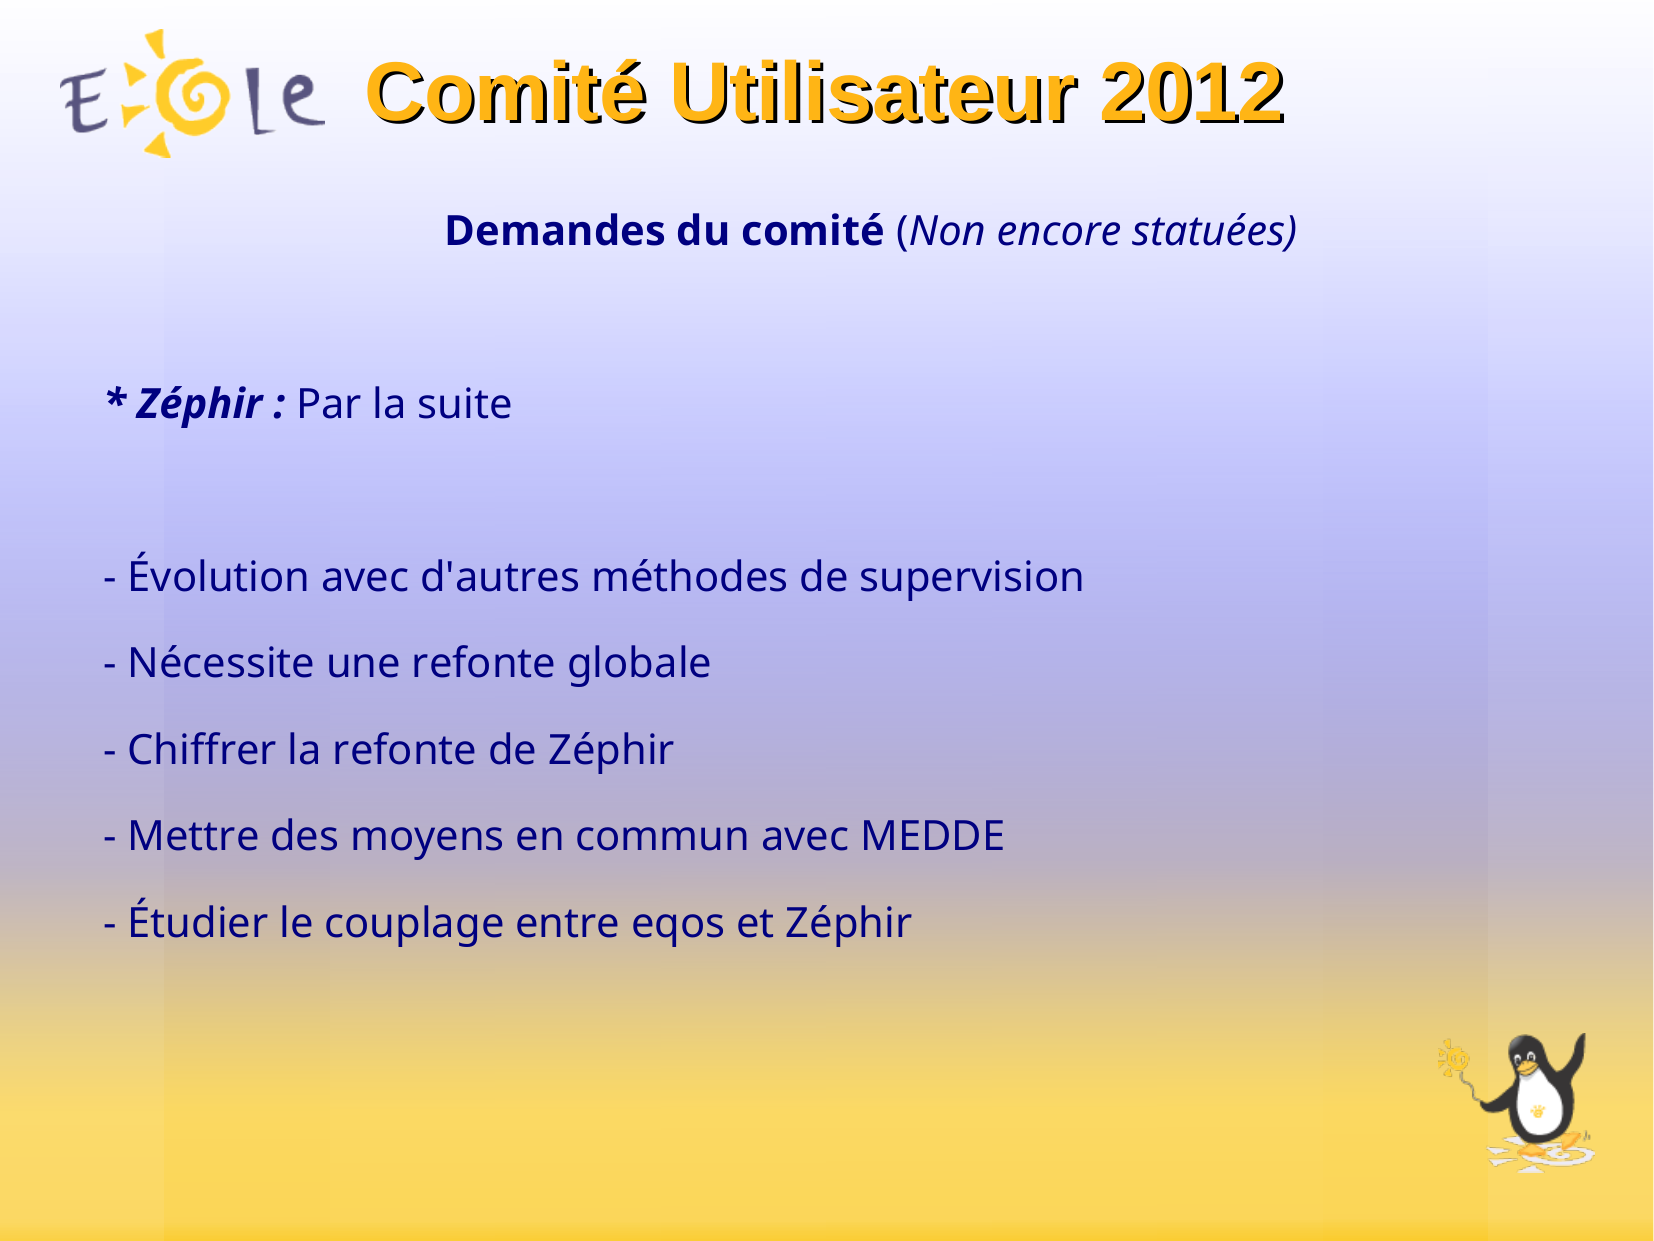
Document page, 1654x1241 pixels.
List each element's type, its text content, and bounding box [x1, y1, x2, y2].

title Comité Utilisateur 2012 [80, 27, 1569, 156]
picture [0, 0, 1654, 1241]
list Demandes du comité (Non encore statuées) * Zéphir : Par la suite - Évolution avec d'autres méthodes de supervision - Nécessite une refonte globale - Chiffrer la refonte de Zéphir - Mettre des moyens en commun avec MEDDE - Étudier le couplage entre eqos et Zéphir [103, 200, 1639, 998]
